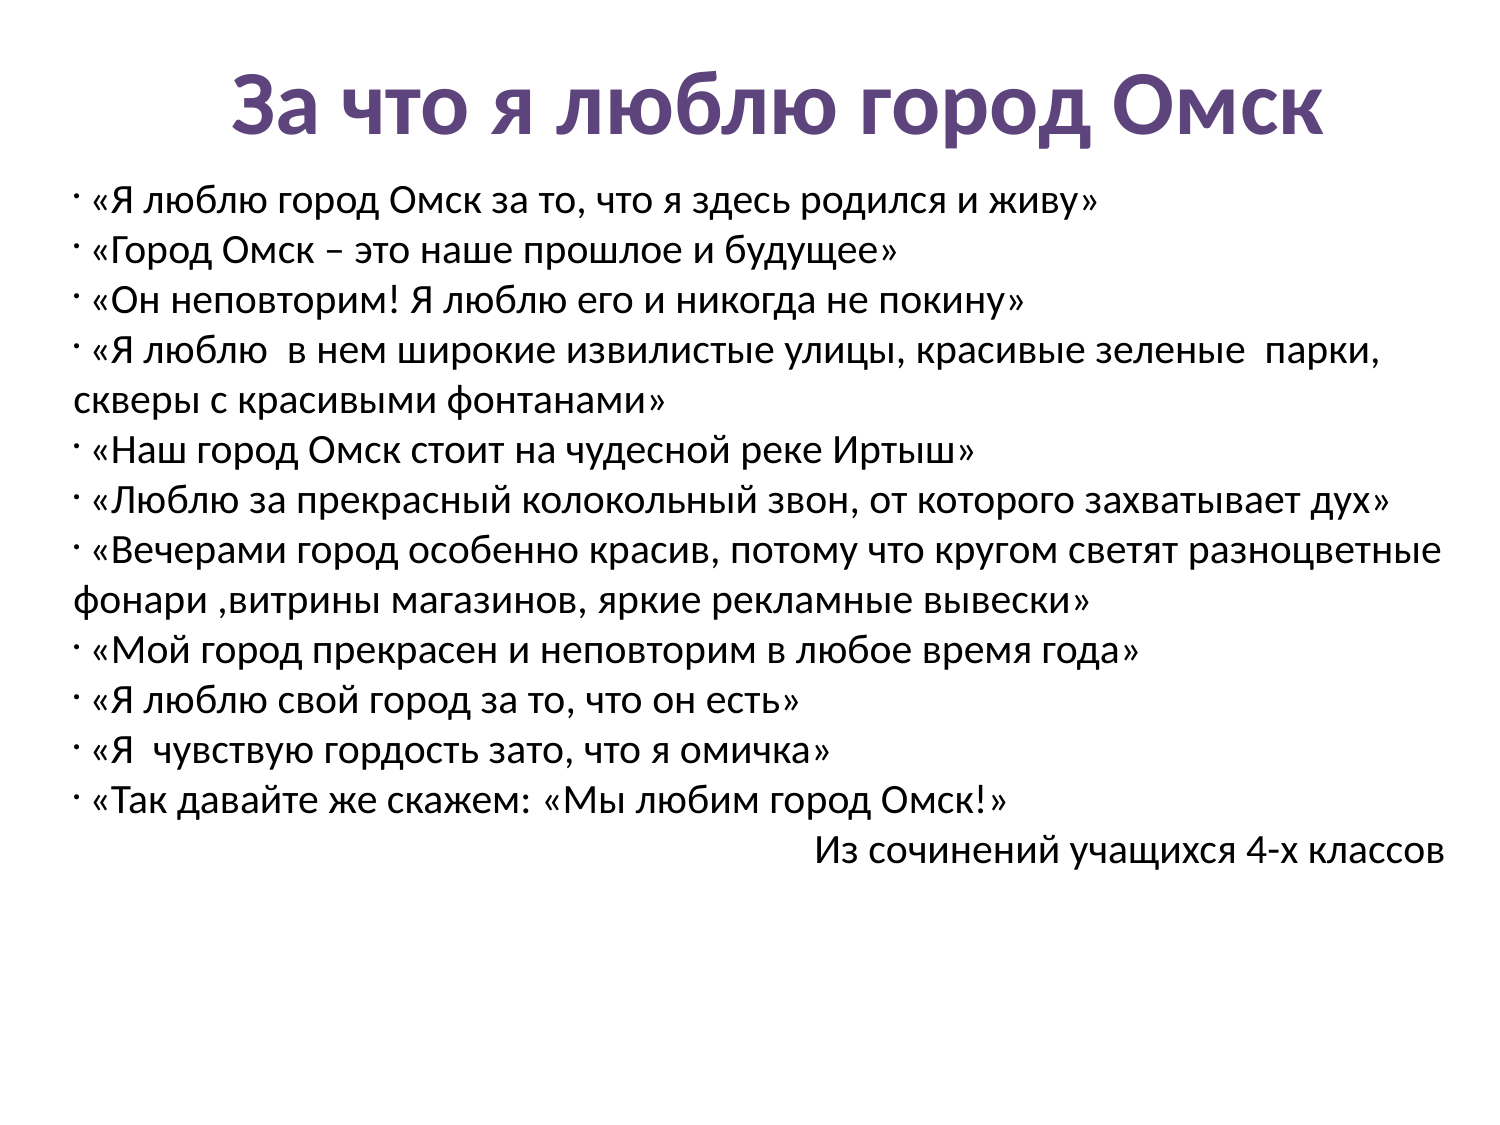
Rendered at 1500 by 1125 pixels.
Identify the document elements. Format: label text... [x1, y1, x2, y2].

subtitle «Я люблю город Омск за то, что я здесь родился и живу» «Город Омск – это наше прошлое и будущее» «Он неповторим! Я люблю его и никогда не покину» «Я люблю в нем широкие извилистые улицы, красивые зеленые парки, скверы с красивыми фонтанами» «Наш город Омск стоит на чудесной реке Иртыш» «Люблю за прекрасный колокольный звон, от которого захватывает дух» «Вечерами город особенно красив, потому что кругом светят разноцветные фонари ,витрины магазинов, яркие рекламные вывески» «Мой город прекрасен и неповторим в любое время года» «Я люблю свой город за то, что он есть» «Я чувствую гордость зато, что я омичка» «Так давайте же скажем: «Мы любим город Омск!» Из сочинений учащихся 4-х классов [58, 164, 1465, 1079]
title За что я люблю город Омск [140, 35, 1416, 141]
